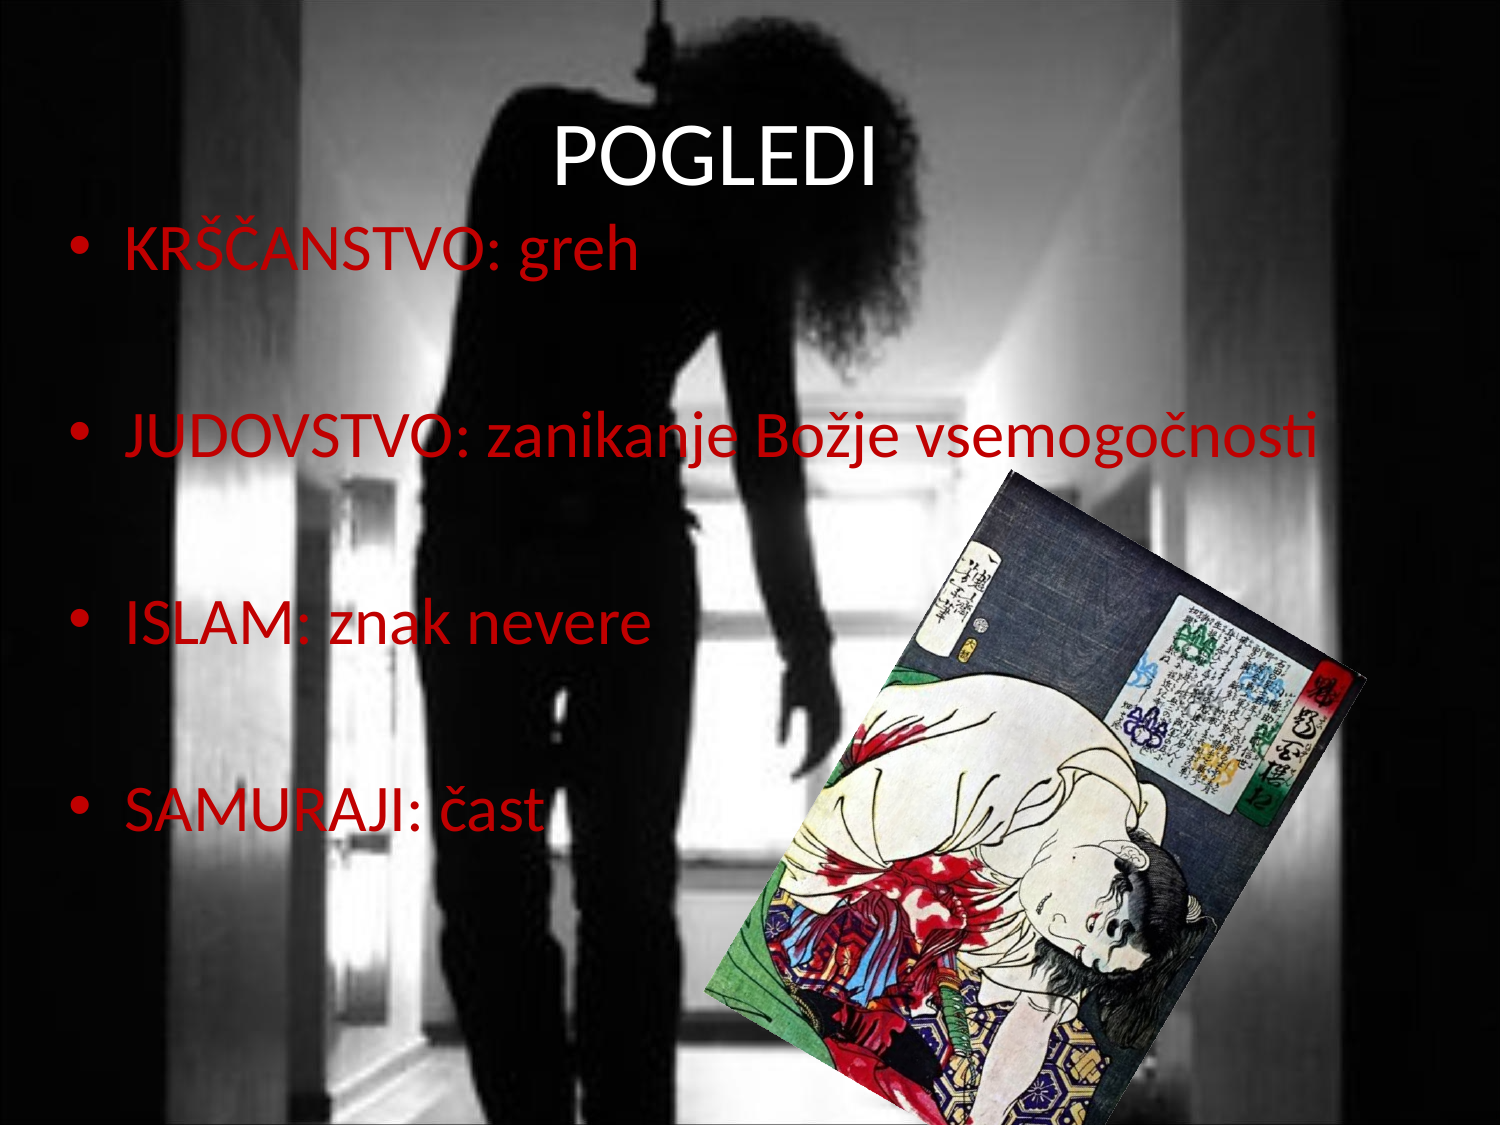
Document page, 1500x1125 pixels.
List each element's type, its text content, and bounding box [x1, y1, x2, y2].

title POGLEDI [41, 54, 1392, 243]
picture [0, 0, 1500, 1125]
list KRŠČANSTVO: greh JUDOVSTVO: zanikanje Božje vsemogočnosti ISLAM: znak nevere SAMURAJI: čast [53, 196, 1404, 939]
